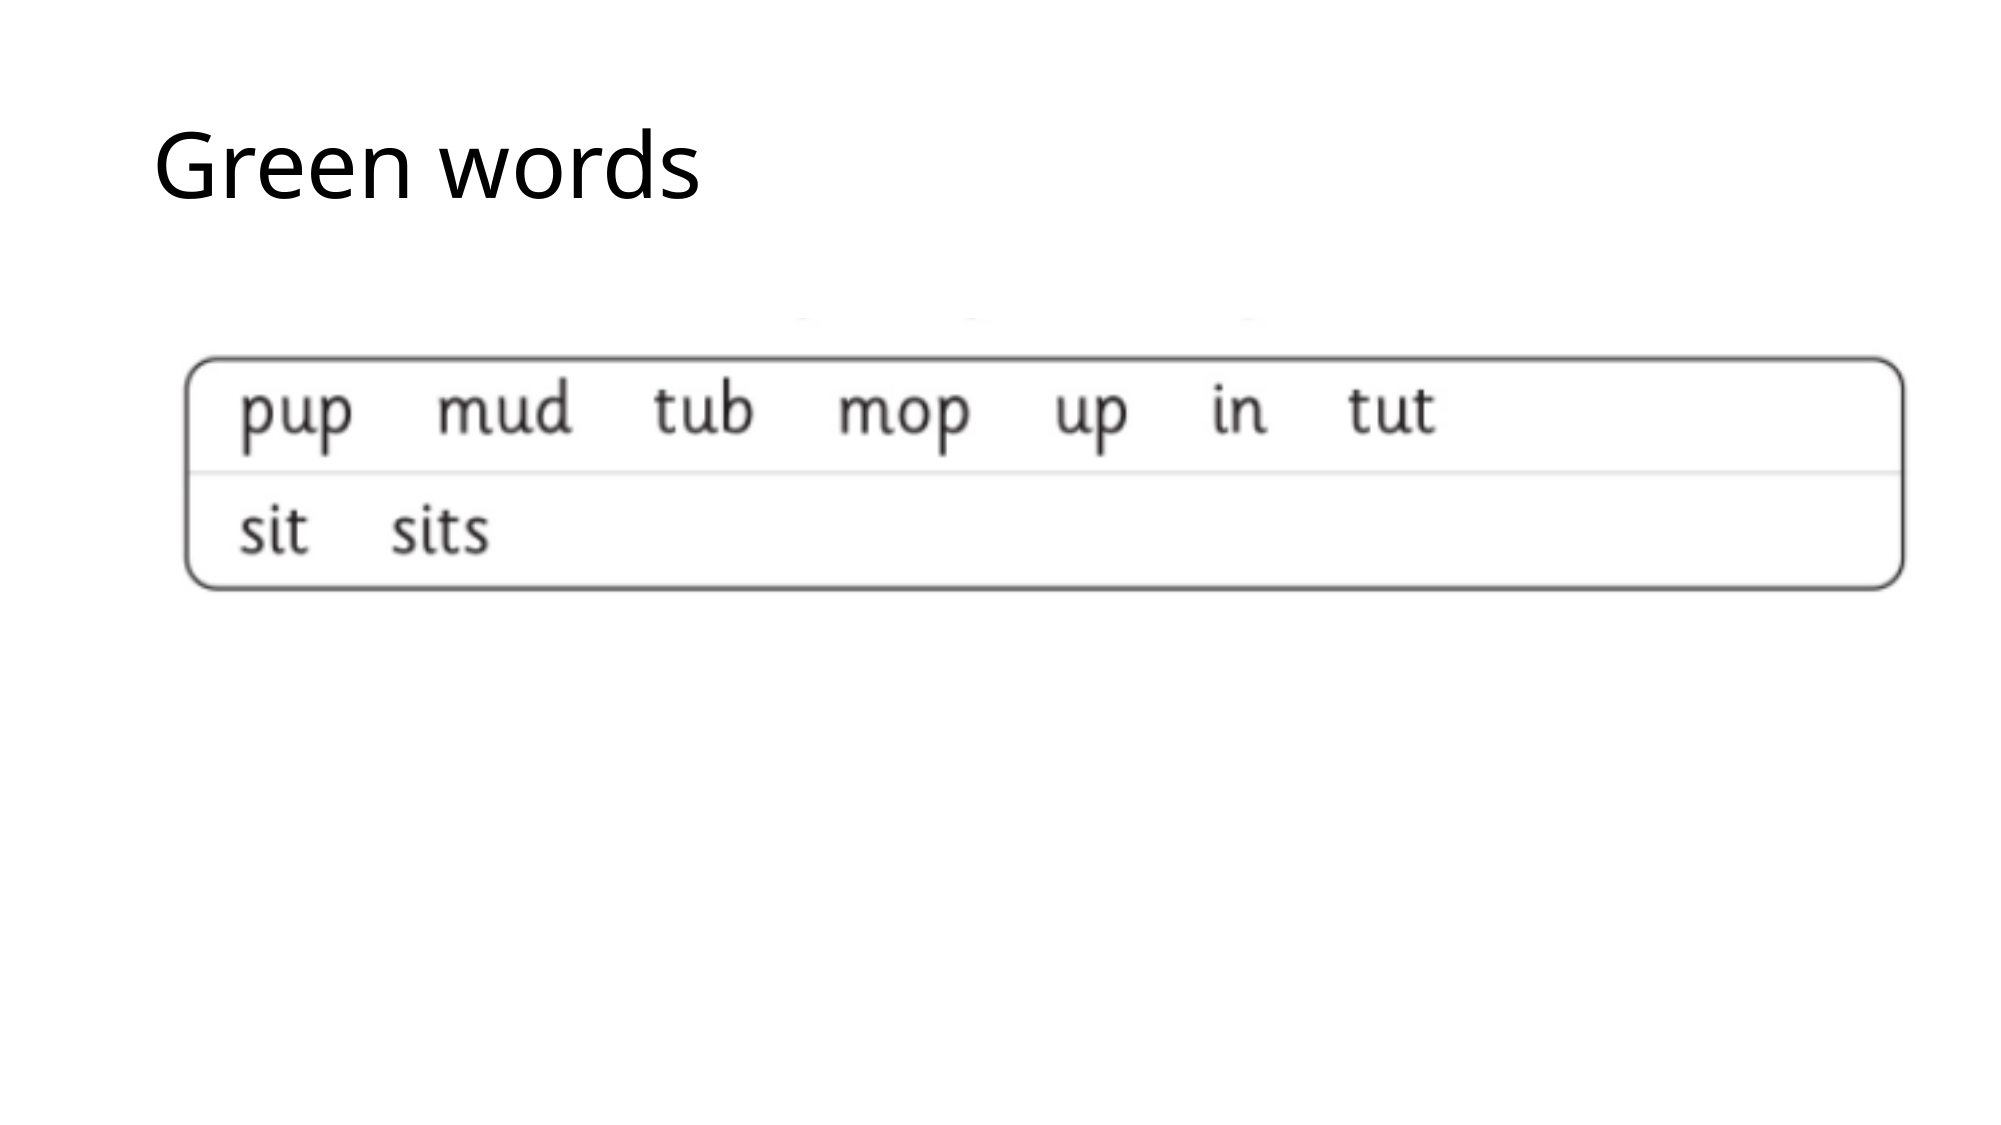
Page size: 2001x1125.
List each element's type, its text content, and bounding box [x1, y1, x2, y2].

title Green words [137, 59, 1863, 278]
picture [137, 264, 1929, 695]
